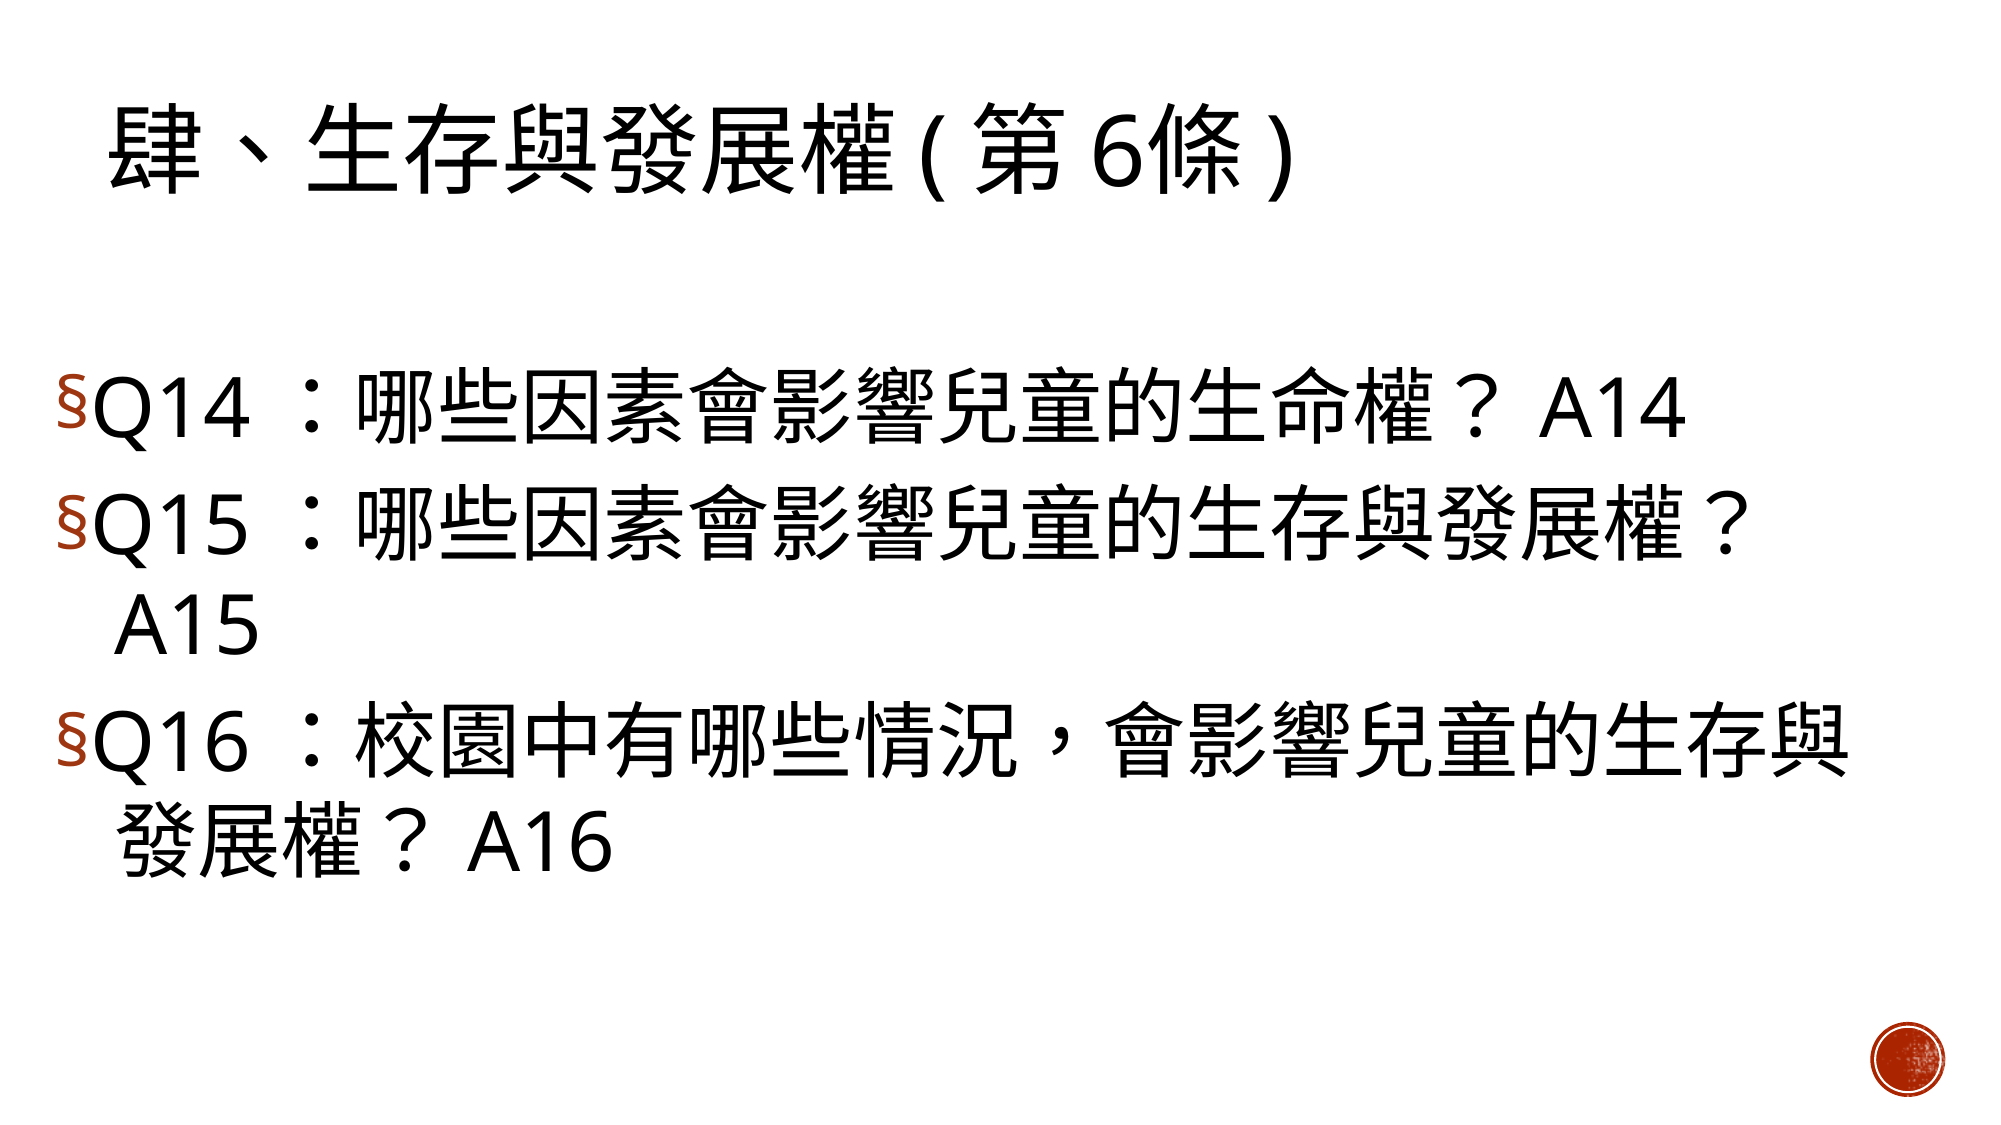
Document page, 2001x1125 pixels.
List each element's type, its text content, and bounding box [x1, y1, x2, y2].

list Q14：哪些因素會影響兒童的生命權？A14 Q15：哪些因素會影響兒童的生存與發展權？A15 Q16：校園中有哪些情況，會影響兒童的生存與發展權？A16 [39, 348, 1951, 1013]
title 肆、生存與發展權(第6條) [90, 79, 1951, 344]
